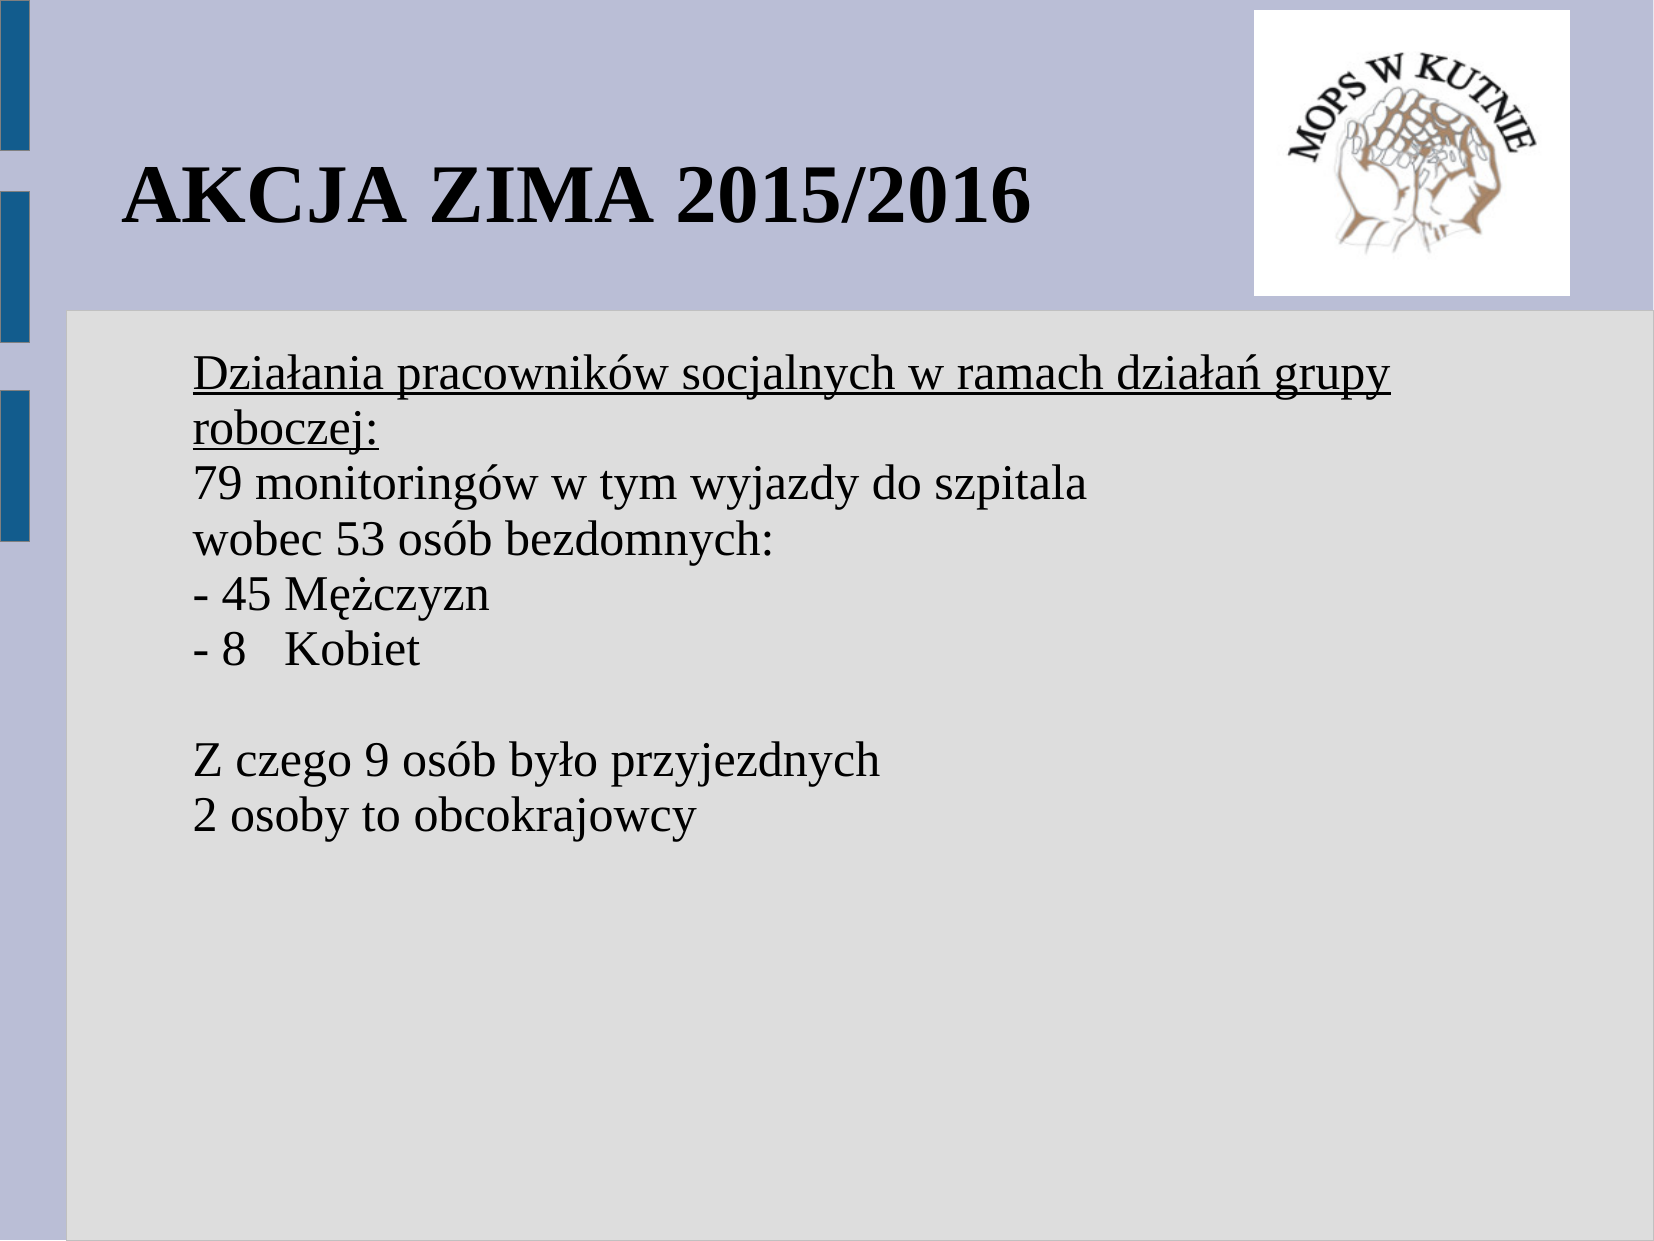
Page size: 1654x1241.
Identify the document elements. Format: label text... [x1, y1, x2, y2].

picture [1254, 10, 1570, 296]
title AKCJA ZIMA 2015/2016 [121, 91, 1534, 299]
list Działania pracowników socjalnych w ramach działań grupy roboczej: 79 monitoringów w tym wyjazdy do szpitala wobec 53 osób bezdomnych: - 45 Mężczyzn - 8 Kobiet Z czego 9 osób było przyjezdnych 2 osoby to obcokrajowcy [121, 344, 1534, 1065]
